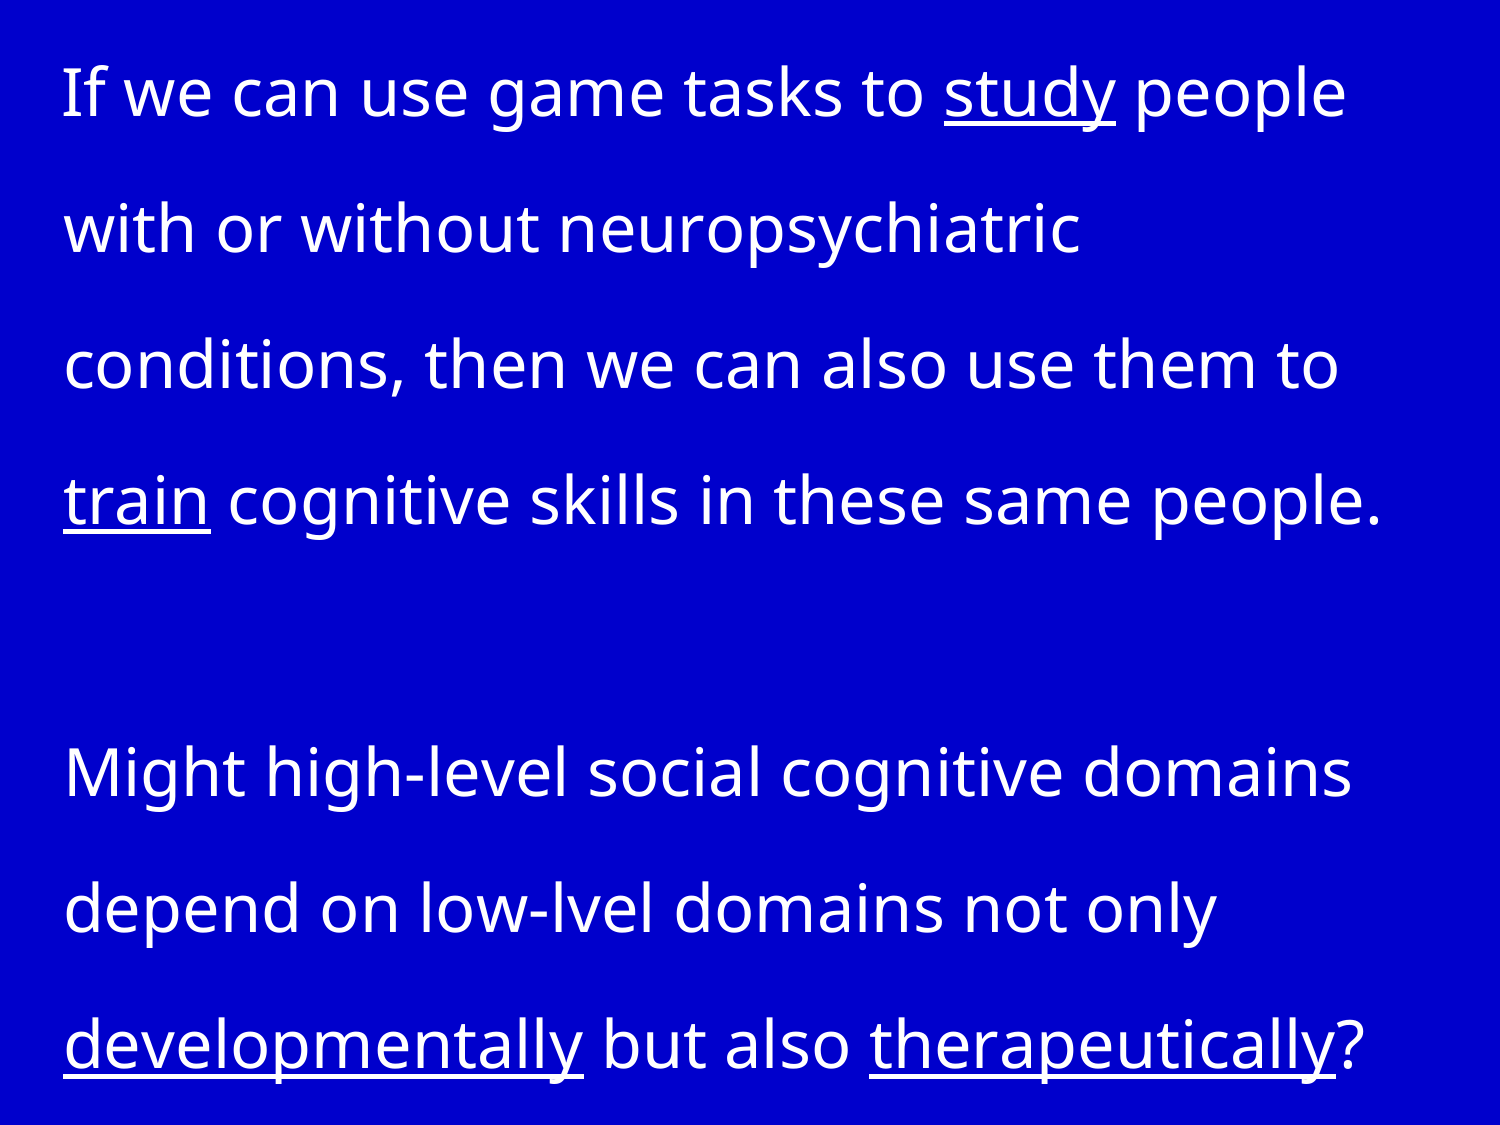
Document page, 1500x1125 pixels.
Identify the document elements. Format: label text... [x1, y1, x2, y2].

title If we can use game tasks to study people with or without neuropsychiatric conditions, then we can also use them to train cognitive skills in these same people. Might high-level social cognitive domains depend on low-lvel domains not only developmentally but also therapeutically? [46, 63, 1458, 1025]
